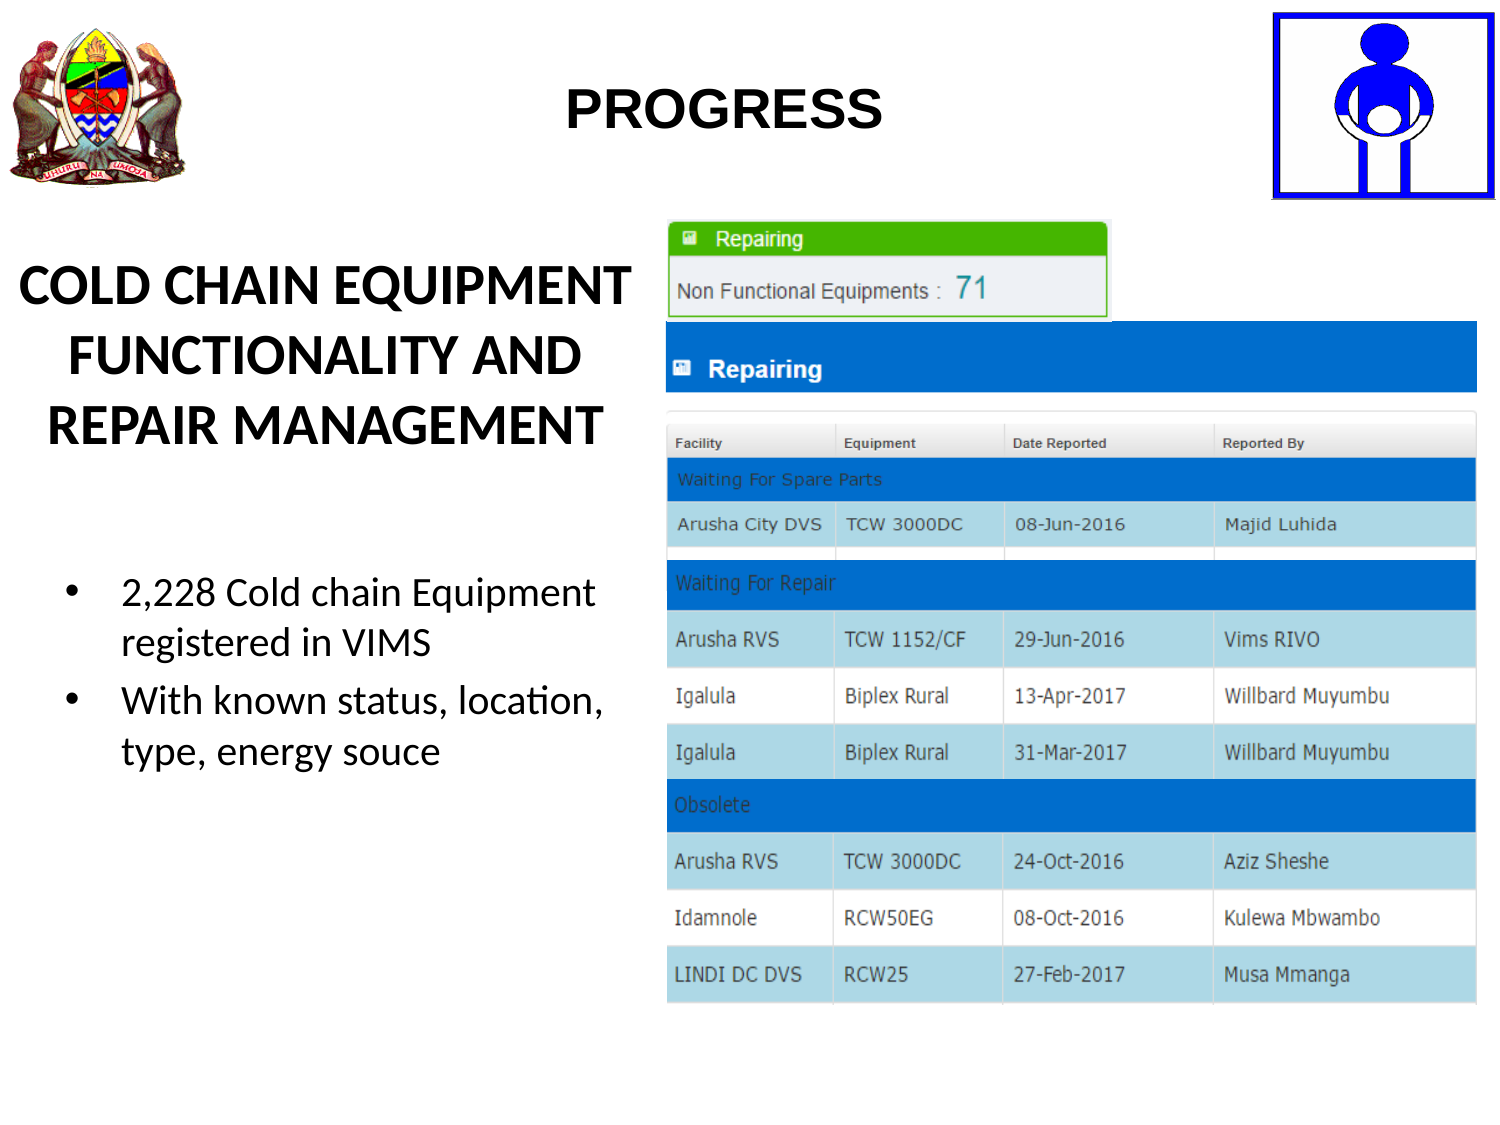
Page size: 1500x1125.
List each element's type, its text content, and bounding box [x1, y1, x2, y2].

picture [665, 219, 1477, 1005]
title PROGRESS [188, 50, 1263, 163]
text_box 2,228 Cold chain Equipment registered in VIMS With known status, location, type, energy souce [49, 557, 622, 1115]
picture [1271, 12, 1496, 200]
picture [6, 24, 188, 188]
text_box COLD CHAIN EQUIPMENT FUNCTIONALITY AND REPAIR MANAGEMENT [0, 301, 652, 400]
